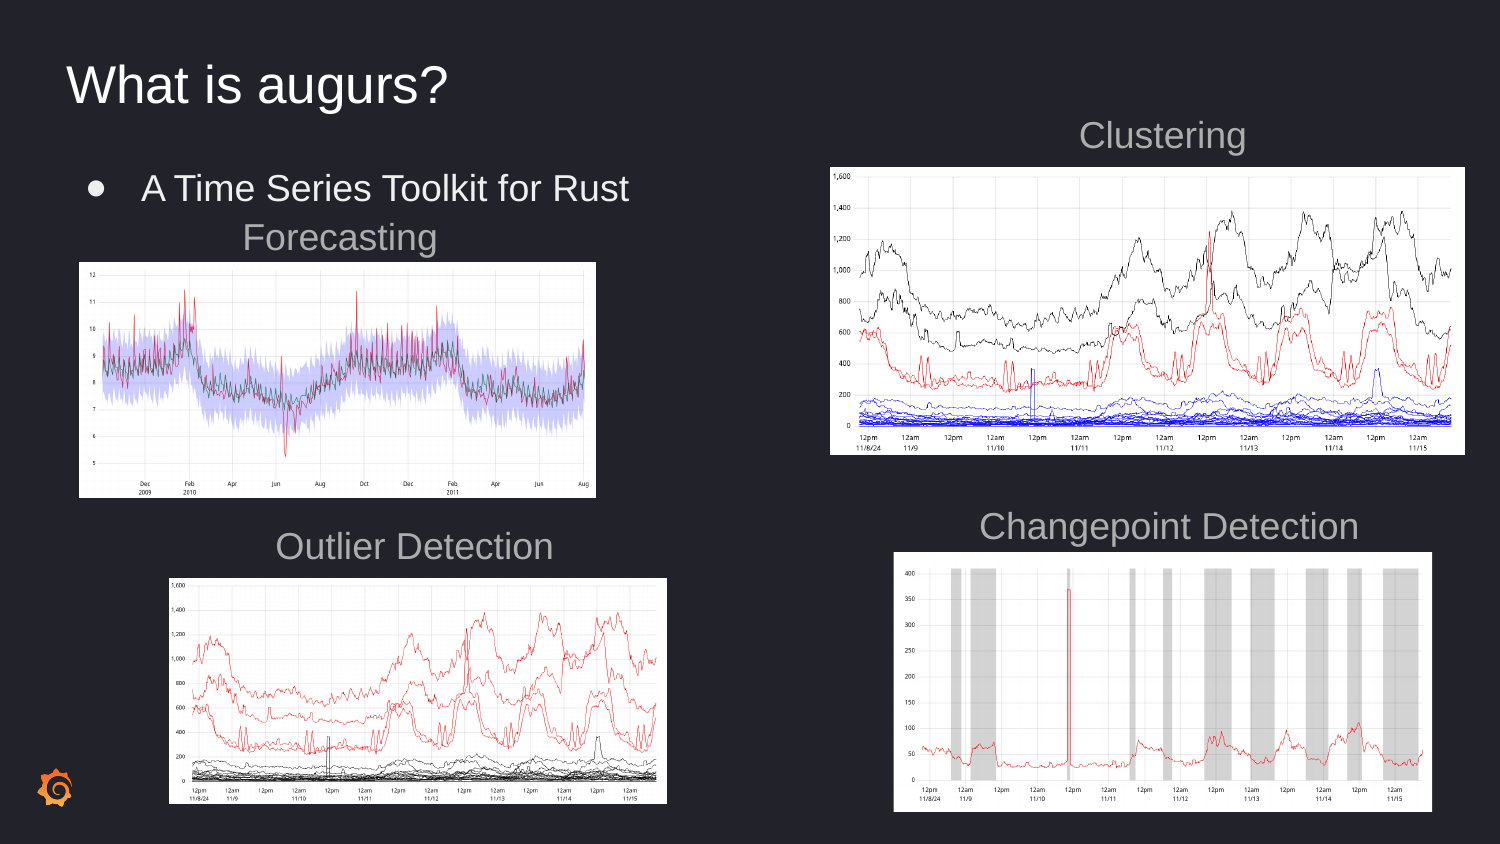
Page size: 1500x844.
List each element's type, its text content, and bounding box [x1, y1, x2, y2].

text_box Forecasting [146, 212, 534, 260]
picture [79, 262, 596, 498]
title What is augurs? [51, 35, 1449, 126]
picture [37, 768, 72, 807]
text_box Clustering [942, 110, 1383, 158]
list A Time Series Toolkit for Rust [51, 126, 1449, 687]
picture [893, 552, 1433, 812]
picture [169, 578, 667, 804]
text_box Outlier Detection [221, 520, 609, 568]
picture [830, 167, 1465, 455]
text_box Changepoint Detection [949, 501, 1390, 548]
